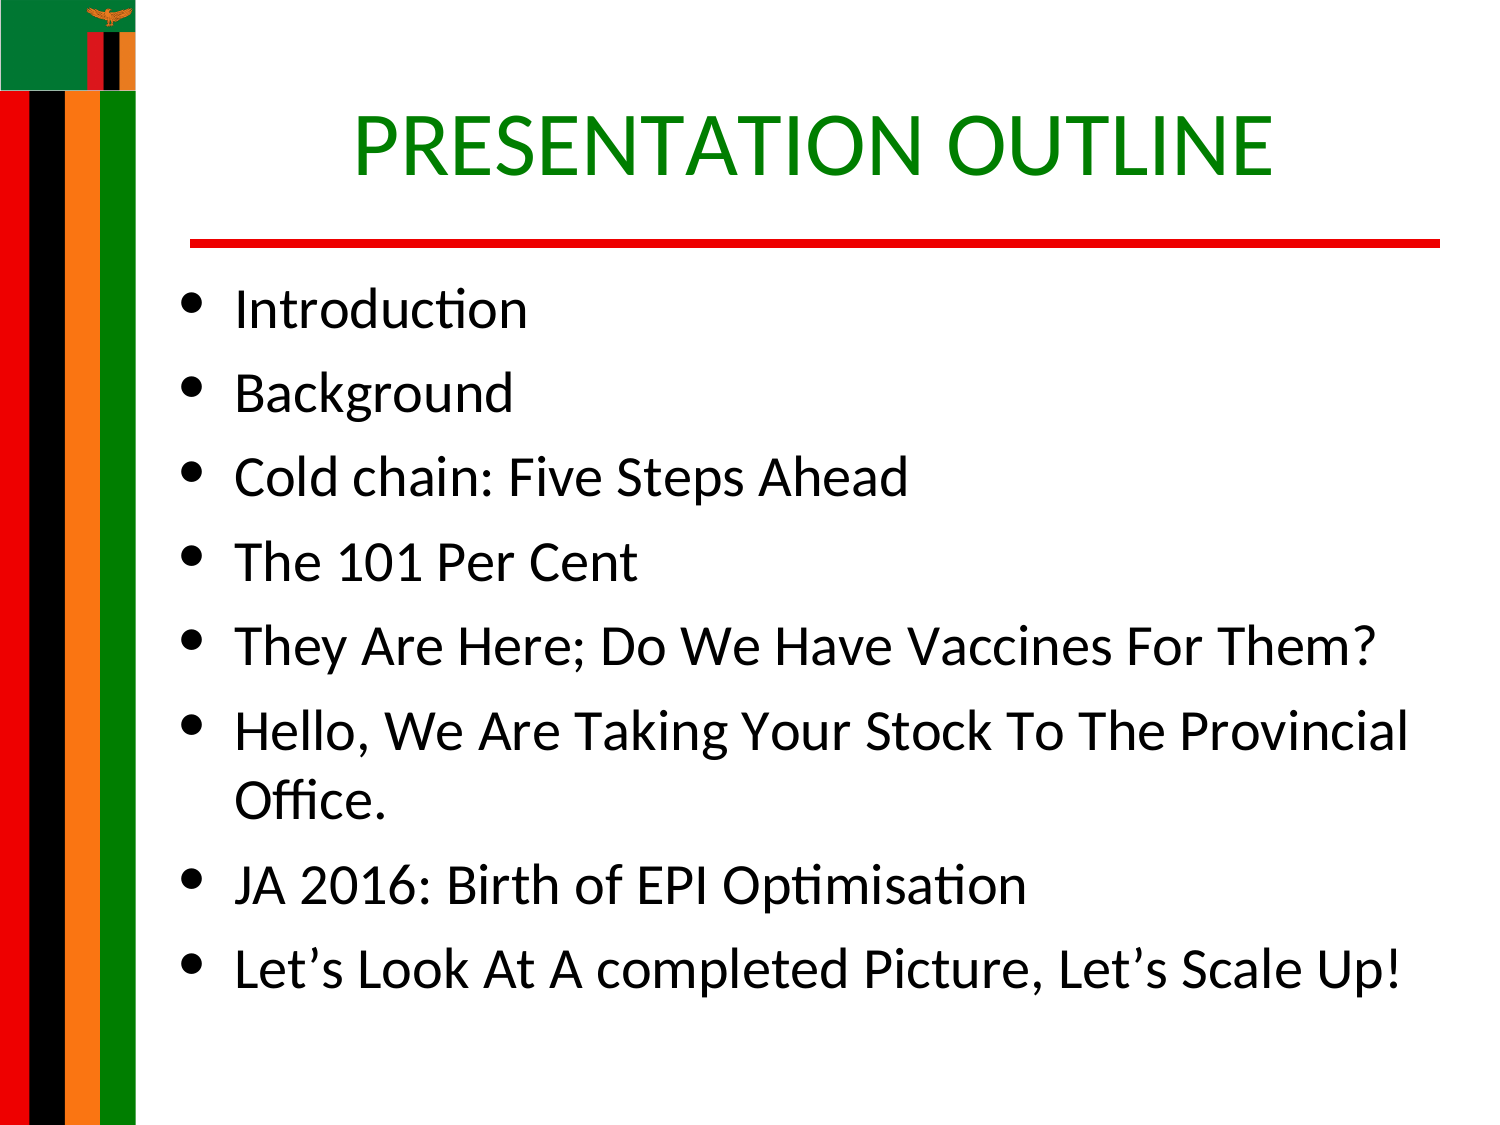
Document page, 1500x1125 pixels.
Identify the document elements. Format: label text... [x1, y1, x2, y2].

title PRESENTATION OUTLINE [159, 45, 1471, 233]
list Introduction Background Cold chain: Five Steps Ahead The 101 Per Cent They Are Here; Do We Have Vaccines For Them? Hello, We Are Taking Your Stock To The Provincial Office. JA 2016: Birth of EPI Optimisation Let’s Look At A completed Picture, Let’s Scale Up! [162, 262, 1483, 1052]
picture [0, 0, 136, 91]
